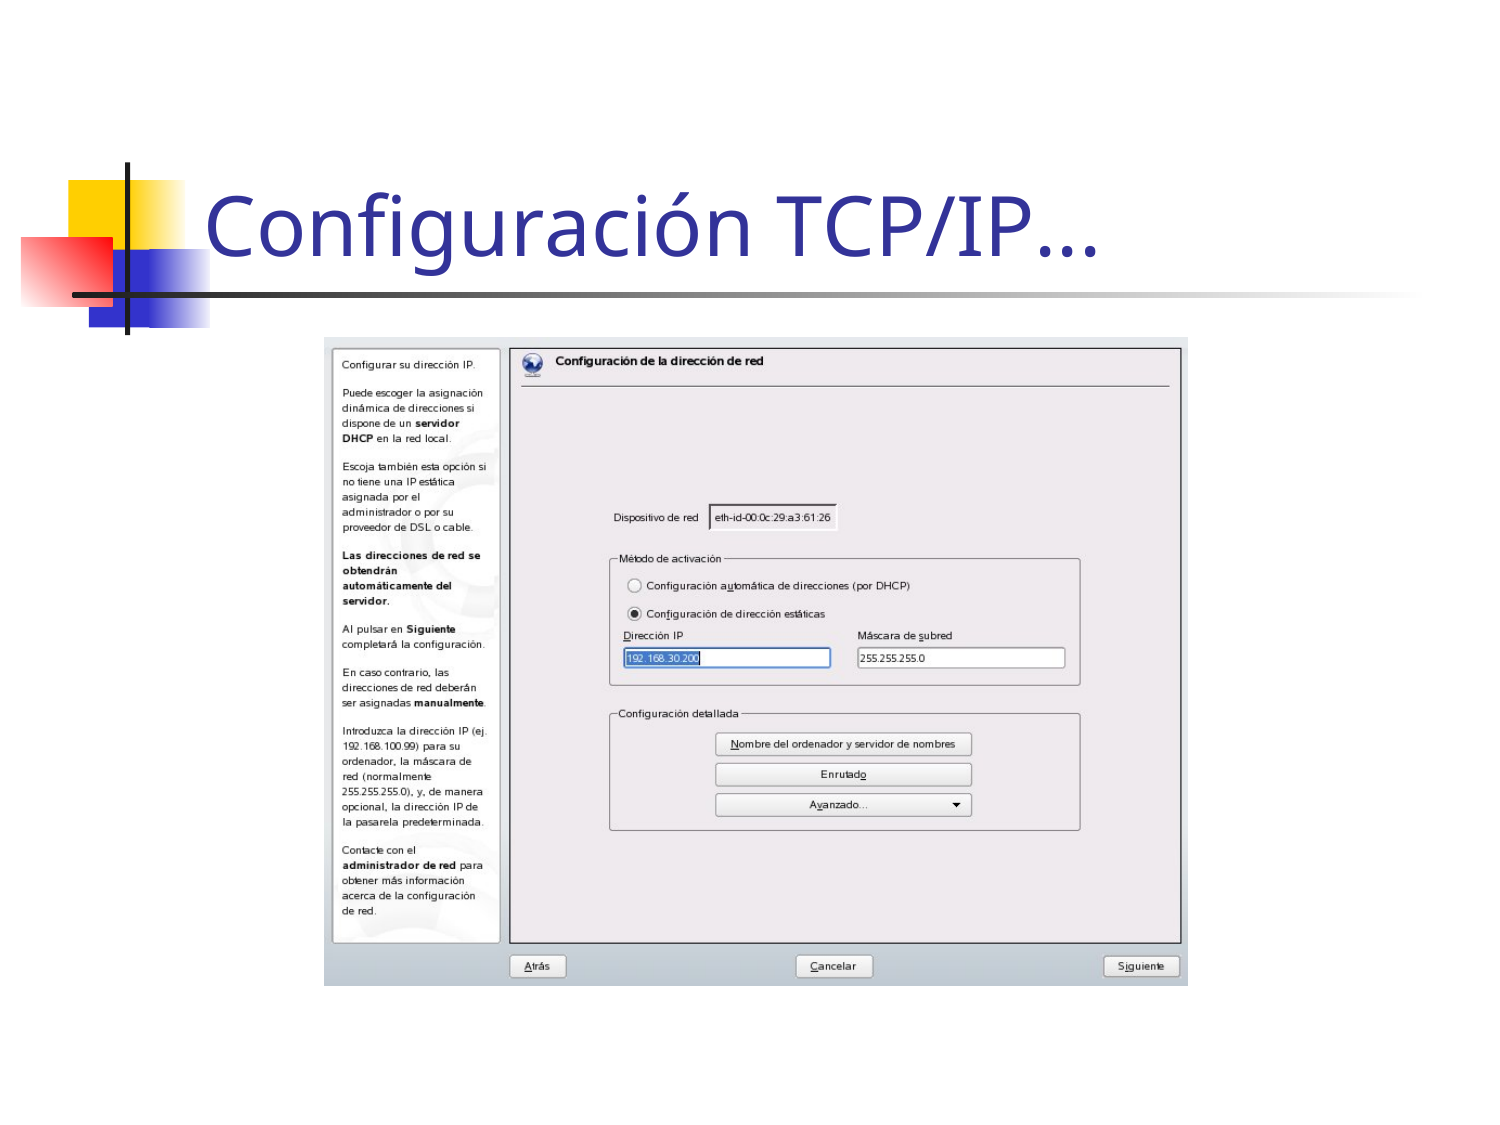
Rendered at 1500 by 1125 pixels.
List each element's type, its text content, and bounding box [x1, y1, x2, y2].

title Configuración TCP/IP... [188, 101, 1468, 289]
picture [324, 337, 1188, 986]
